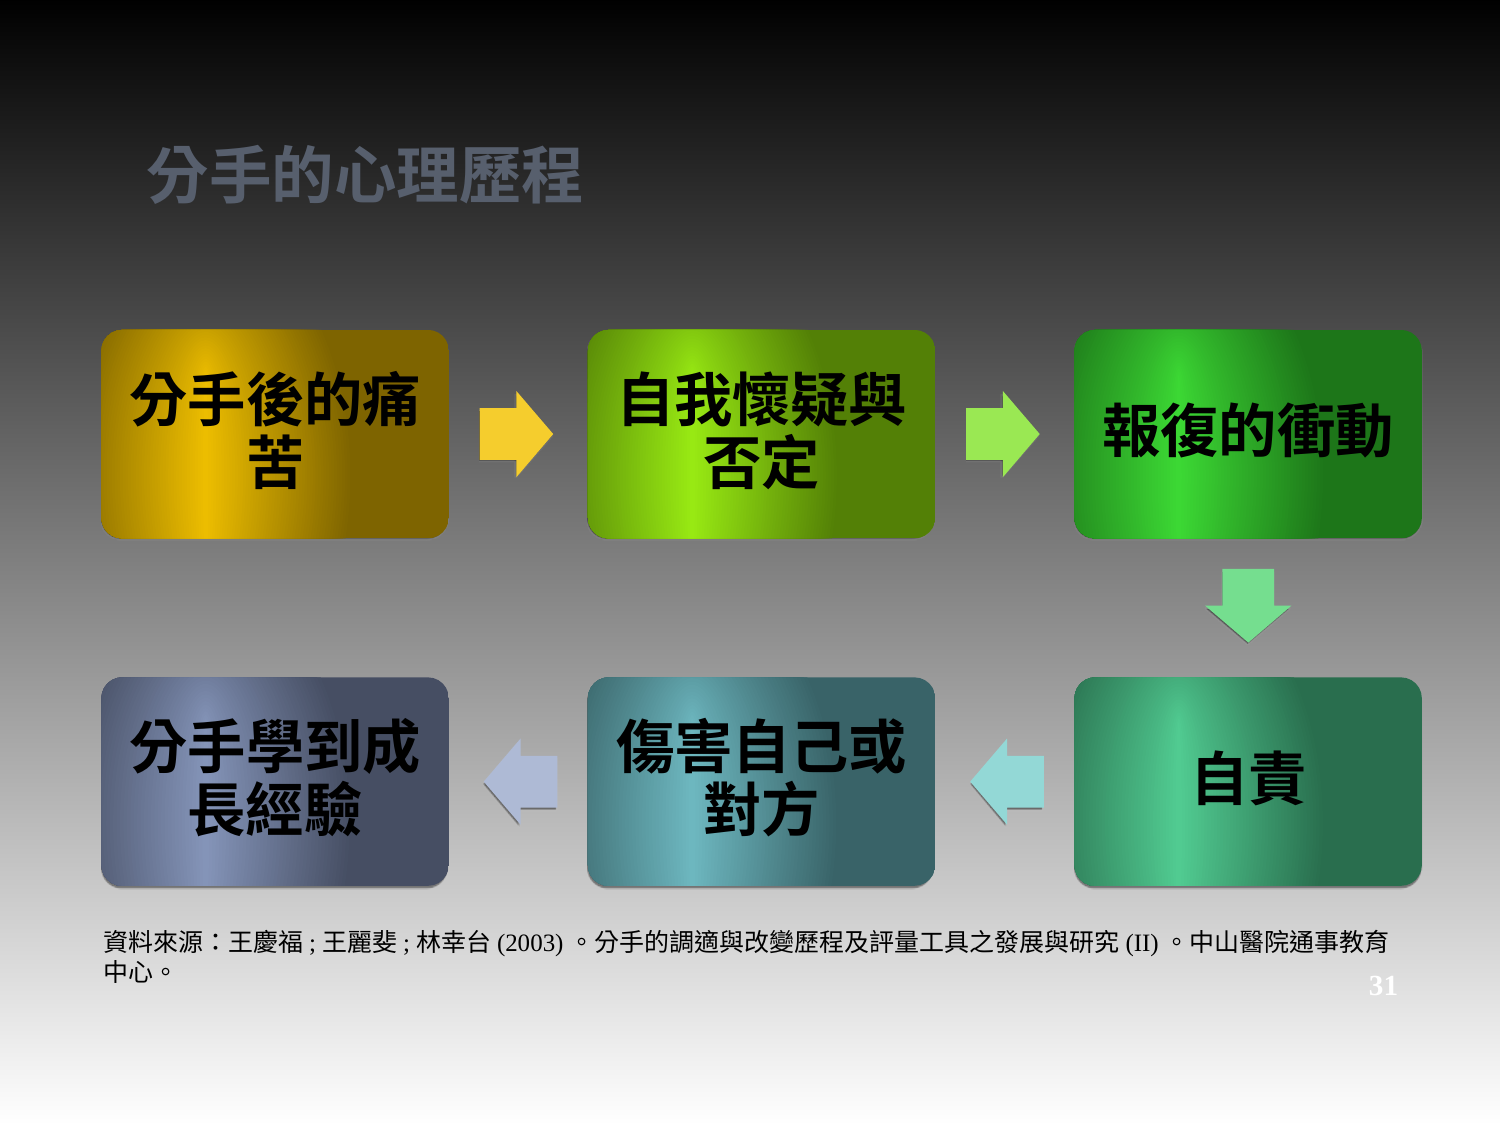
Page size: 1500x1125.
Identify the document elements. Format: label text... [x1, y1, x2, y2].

text_box [483, 738, 558, 825]
text_box [966, 391, 1040, 478]
text_box [1205, 568, 1292, 643]
text_box 報復的衝動 [1074, 329, 1422, 539]
text_box 資料來源：王慶福;王麗斐;林幸台(2003)。分手的調適與改變歷程及評量工具之發展與研究(II)。中山醫院通事教育中心。 [88, 919, 1424, 994]
text_box 自責 [1074, 677, 1422, 886]
text_box 自我懷疑與否定 [587, 329, 936, 539]
text_box 傷害自己或對方 [587, 677, 936, 886]
slide_number <編號> [1333, 940, 1434, 1026]
text_box 分手學到成長經驗 [101, 677, 449, 886]
text_box 分手後的痛苦 [101, 329, 449, 539]
text_box [970, 738, 1044, 825]
text_box [479, 391, 554, 478]
title 分手的心理歷程 [132, 31, 1357, 219]
